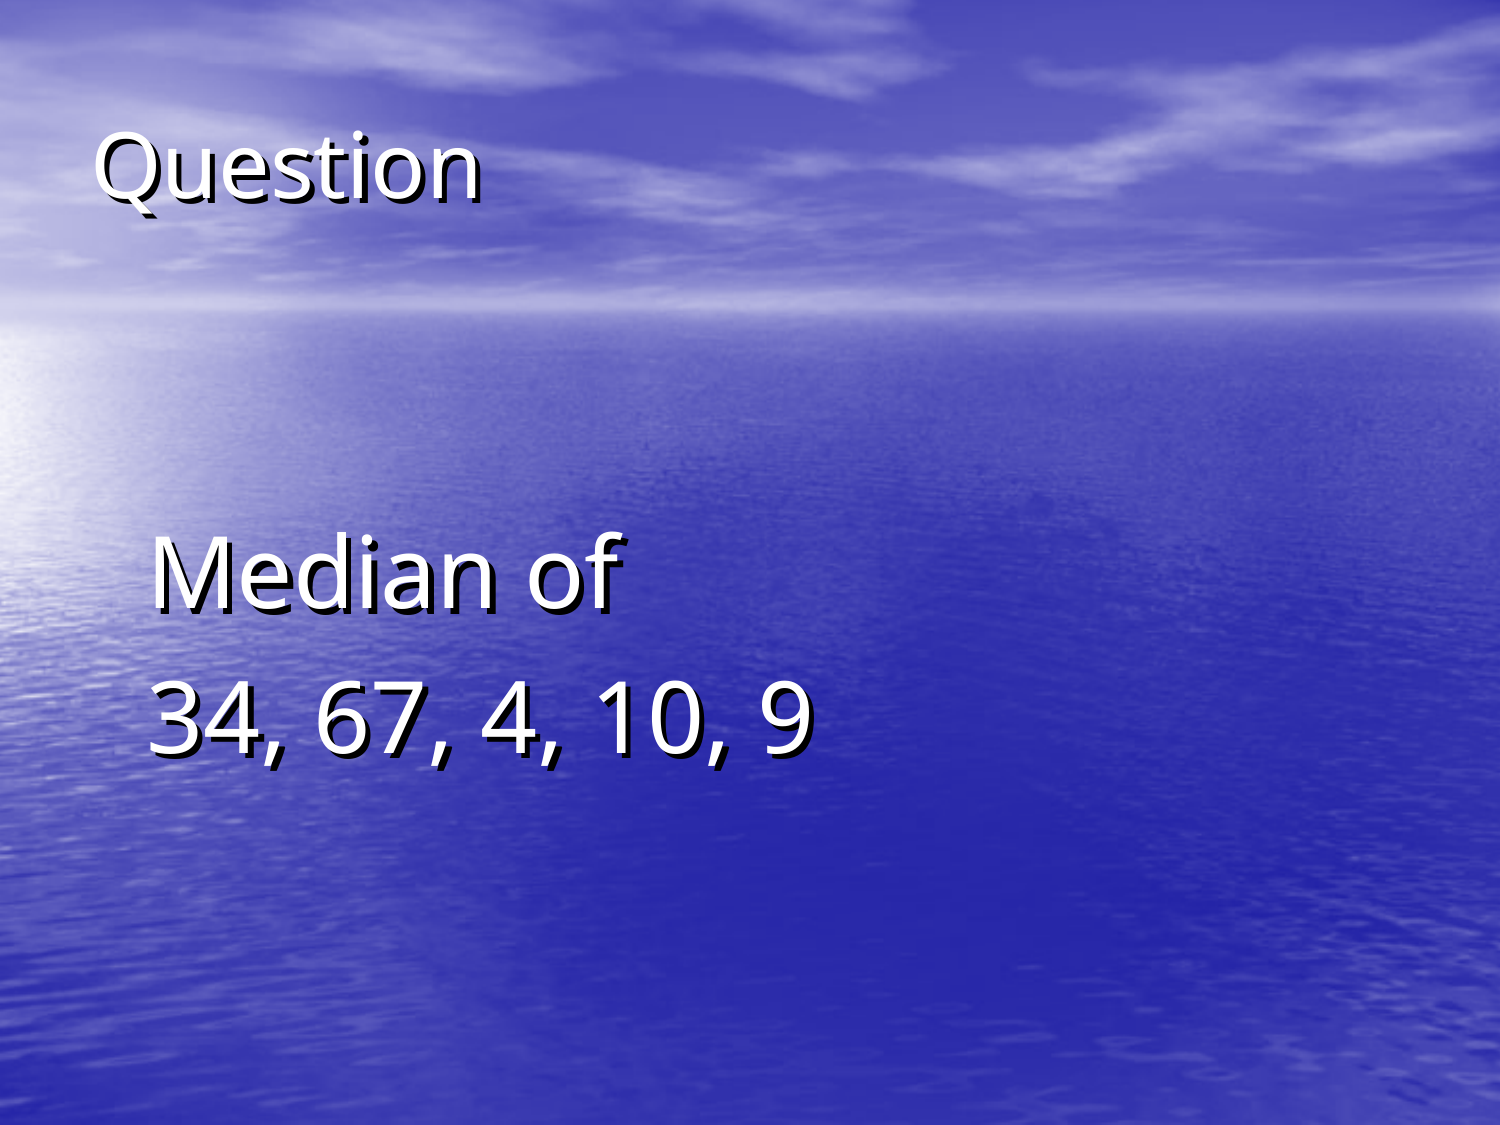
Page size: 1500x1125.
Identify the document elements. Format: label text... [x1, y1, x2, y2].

picture [0, 0, 1500, 1125]
list Median of 34, 67, 4, 10, 9 [75, 312, 1426, 988]
title Question [75, 47, 1426, 275]
